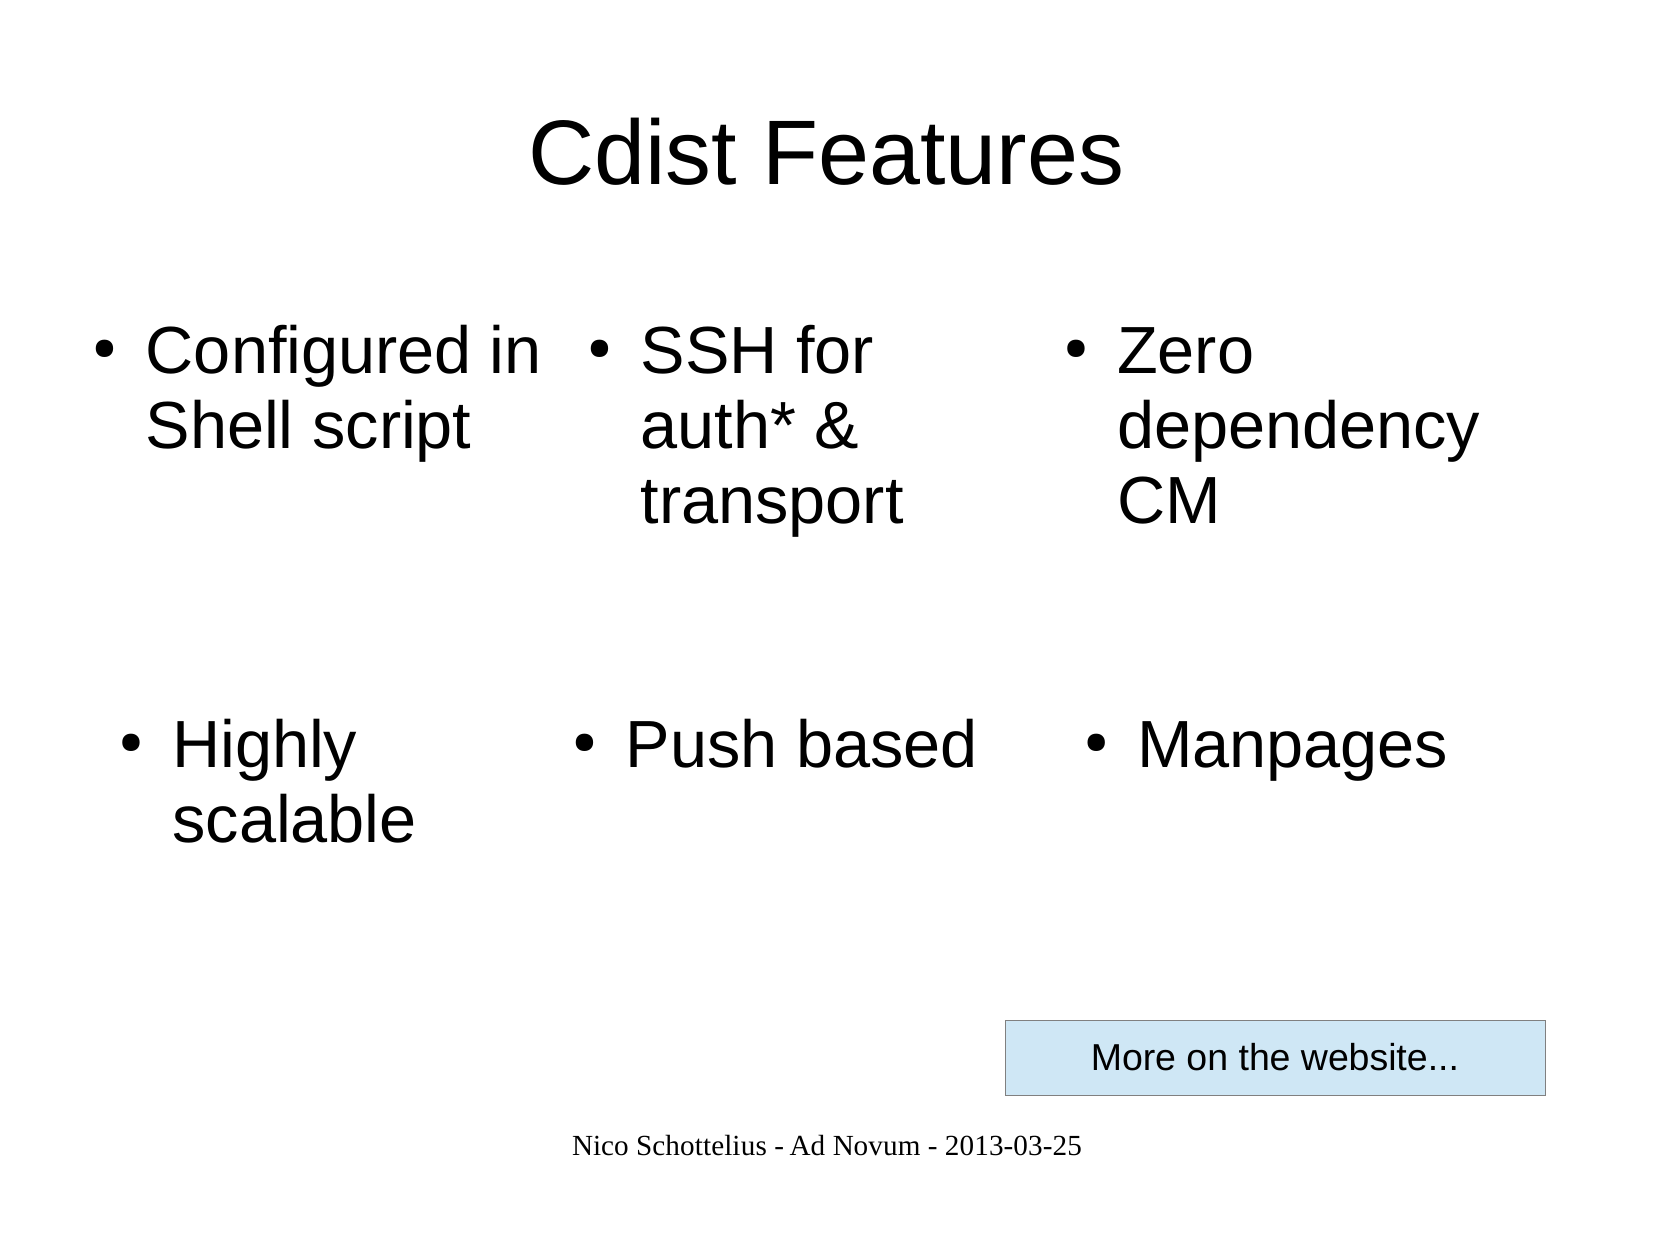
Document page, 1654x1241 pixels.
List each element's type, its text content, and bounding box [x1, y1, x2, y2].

list SSH for auth* & transport [570, 313, 1039, 657]
list Push based [571, 706, 1024, 1051]
list Manpages [1066, 706, 1536, 1020]
list Configured in Shell script [75, 313, 544, 657]
list Zero dependency CM [1046, 313, 1516, 657]
title Cdist Features [82, 49, 1571, 257]
list Highly scalable [101, 706, 571, 1051]
text_box More on the website... [1005, 1020, 1546, 1096]
